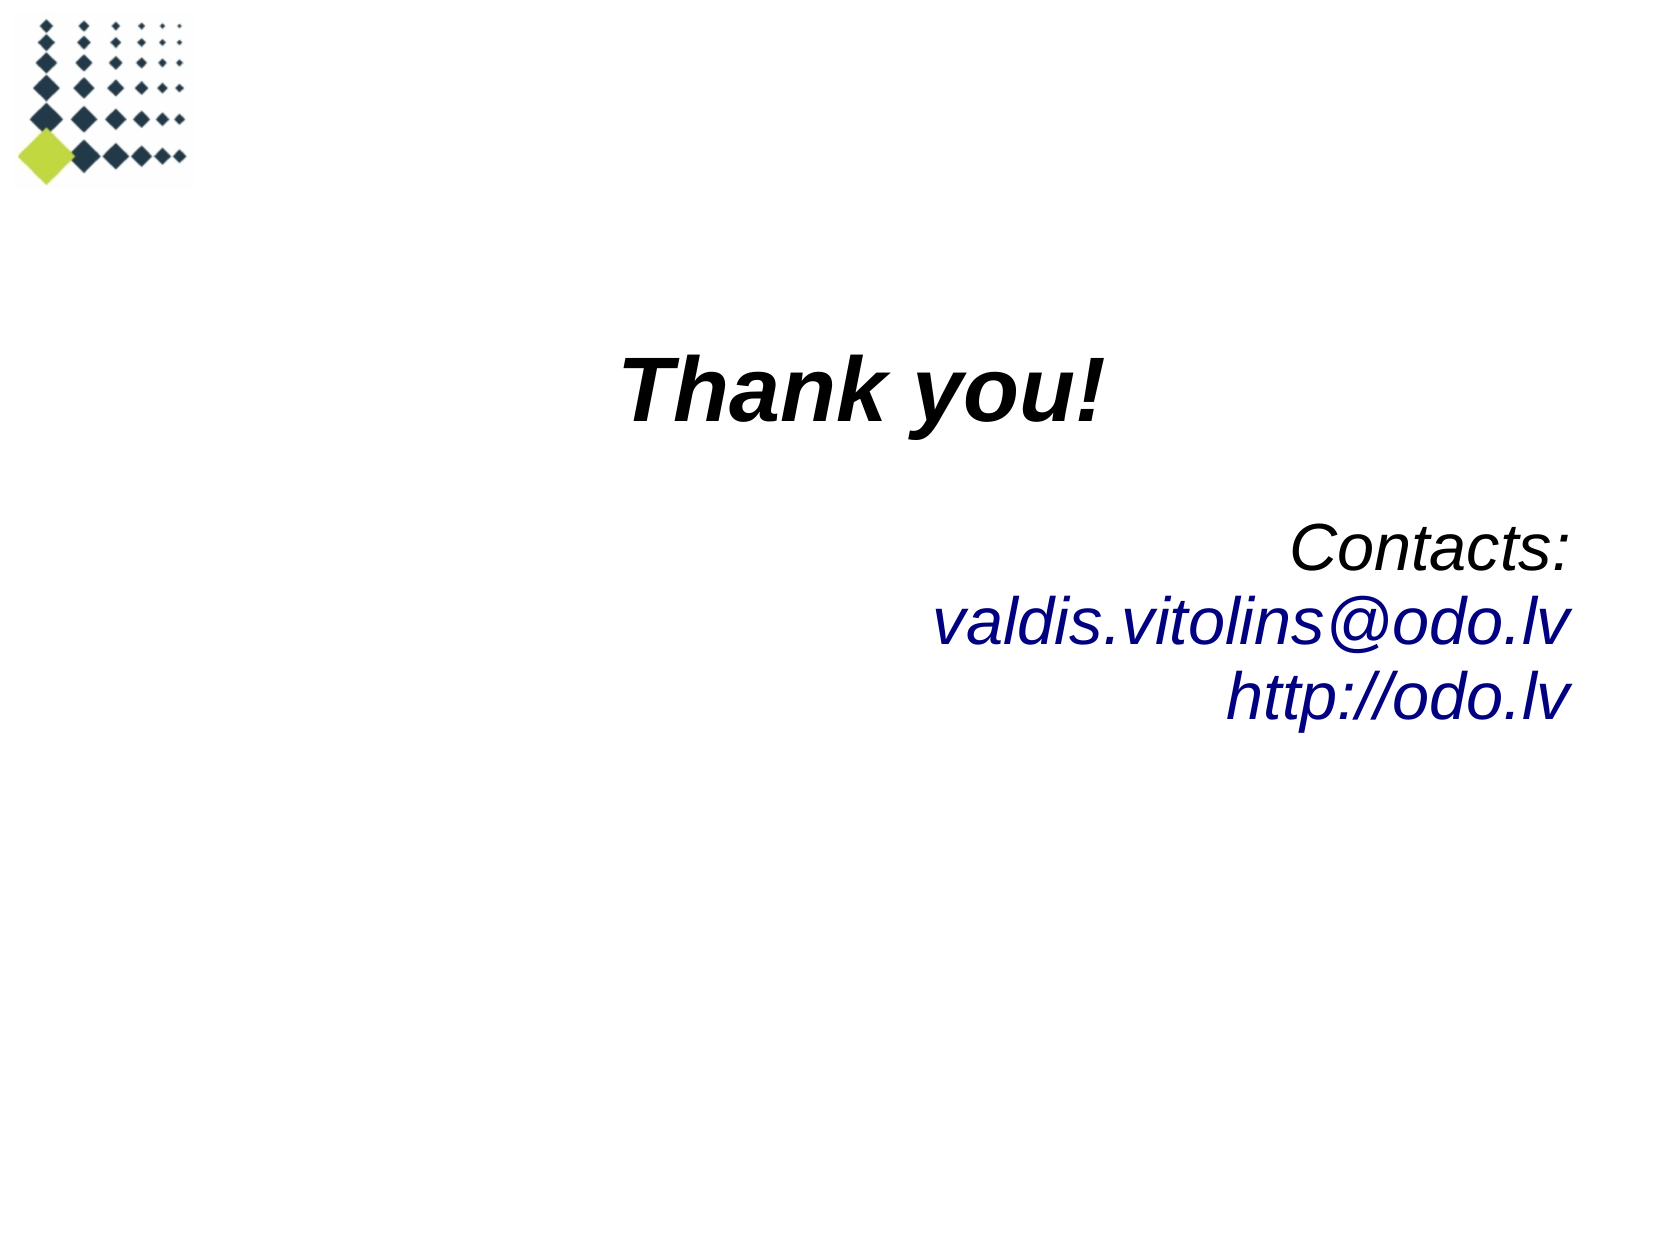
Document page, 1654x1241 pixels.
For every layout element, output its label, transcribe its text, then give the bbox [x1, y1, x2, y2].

picture [12, 12, 196, 189]
subtitle Thank you! Contacts: valdis.vitolins@odo.lv http://odo.lv [153, 48, 1571, 1100]
